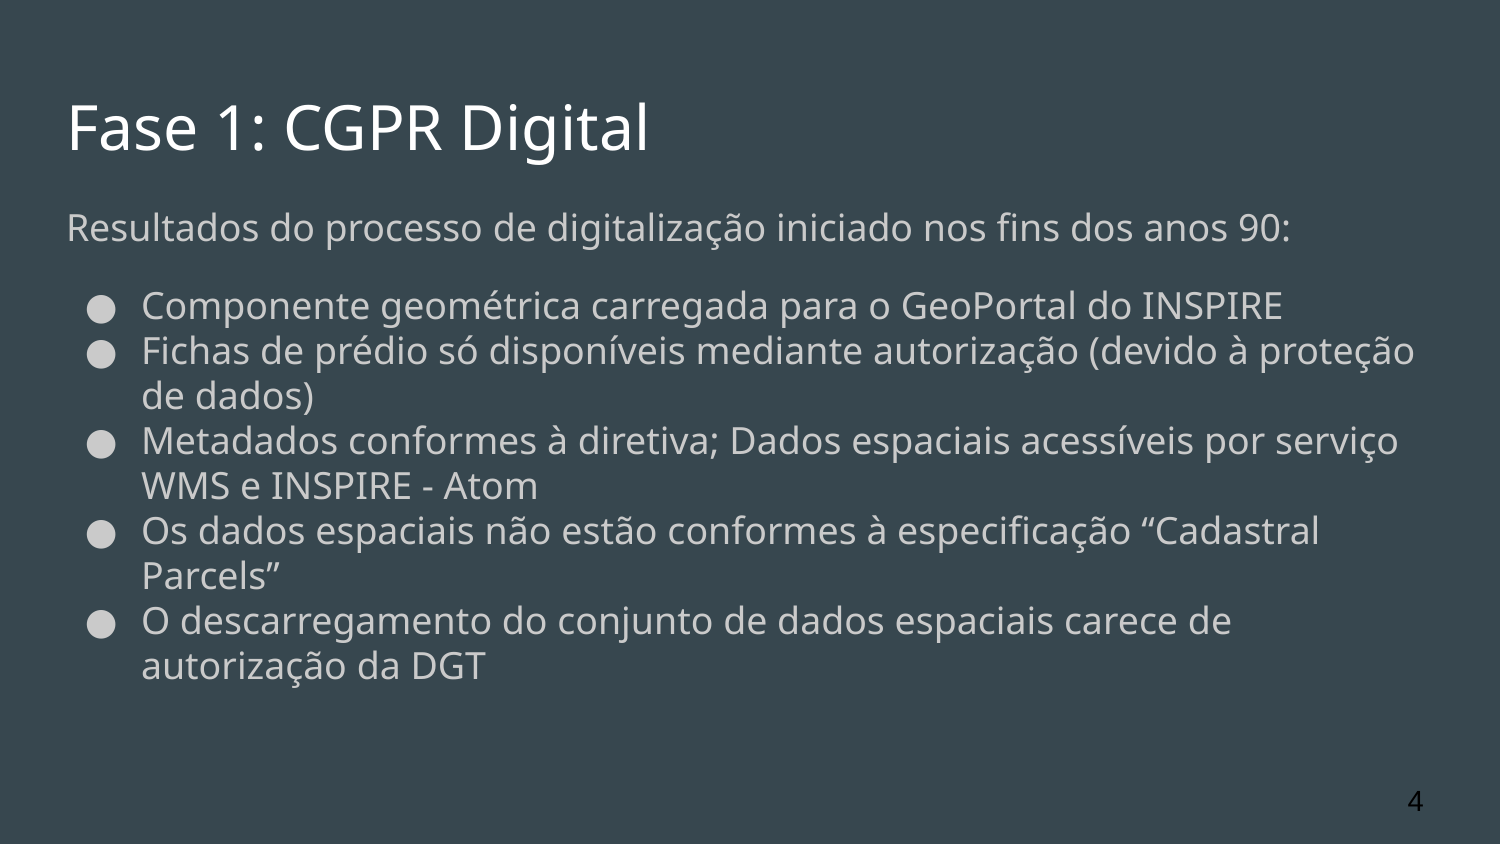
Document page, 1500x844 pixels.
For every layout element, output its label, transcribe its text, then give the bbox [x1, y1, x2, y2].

slide_number <number> [1392, 767, 1483, 833]
list Resultados do processo de digitalização iniciado nos fins dos anos 90: Componente geométrica carregada para o GeoPortal do INSPIRE Fichas de prédio só disponíveis mediante autorização (devido à proteção de dados) Metadados conformes à diretiva; Dados espaciais acessíveis por serviço WMS e INSPIRE - Atom Os dados espaciais não estão conformes à especificação “Cadastral Parcels” O descarregamento do conjunto de dados espaciais carece de autorização da DGT [51, 189, 1449, 750]
title Fase 1: CGPR Digital [51, 72, 1449, 167]
